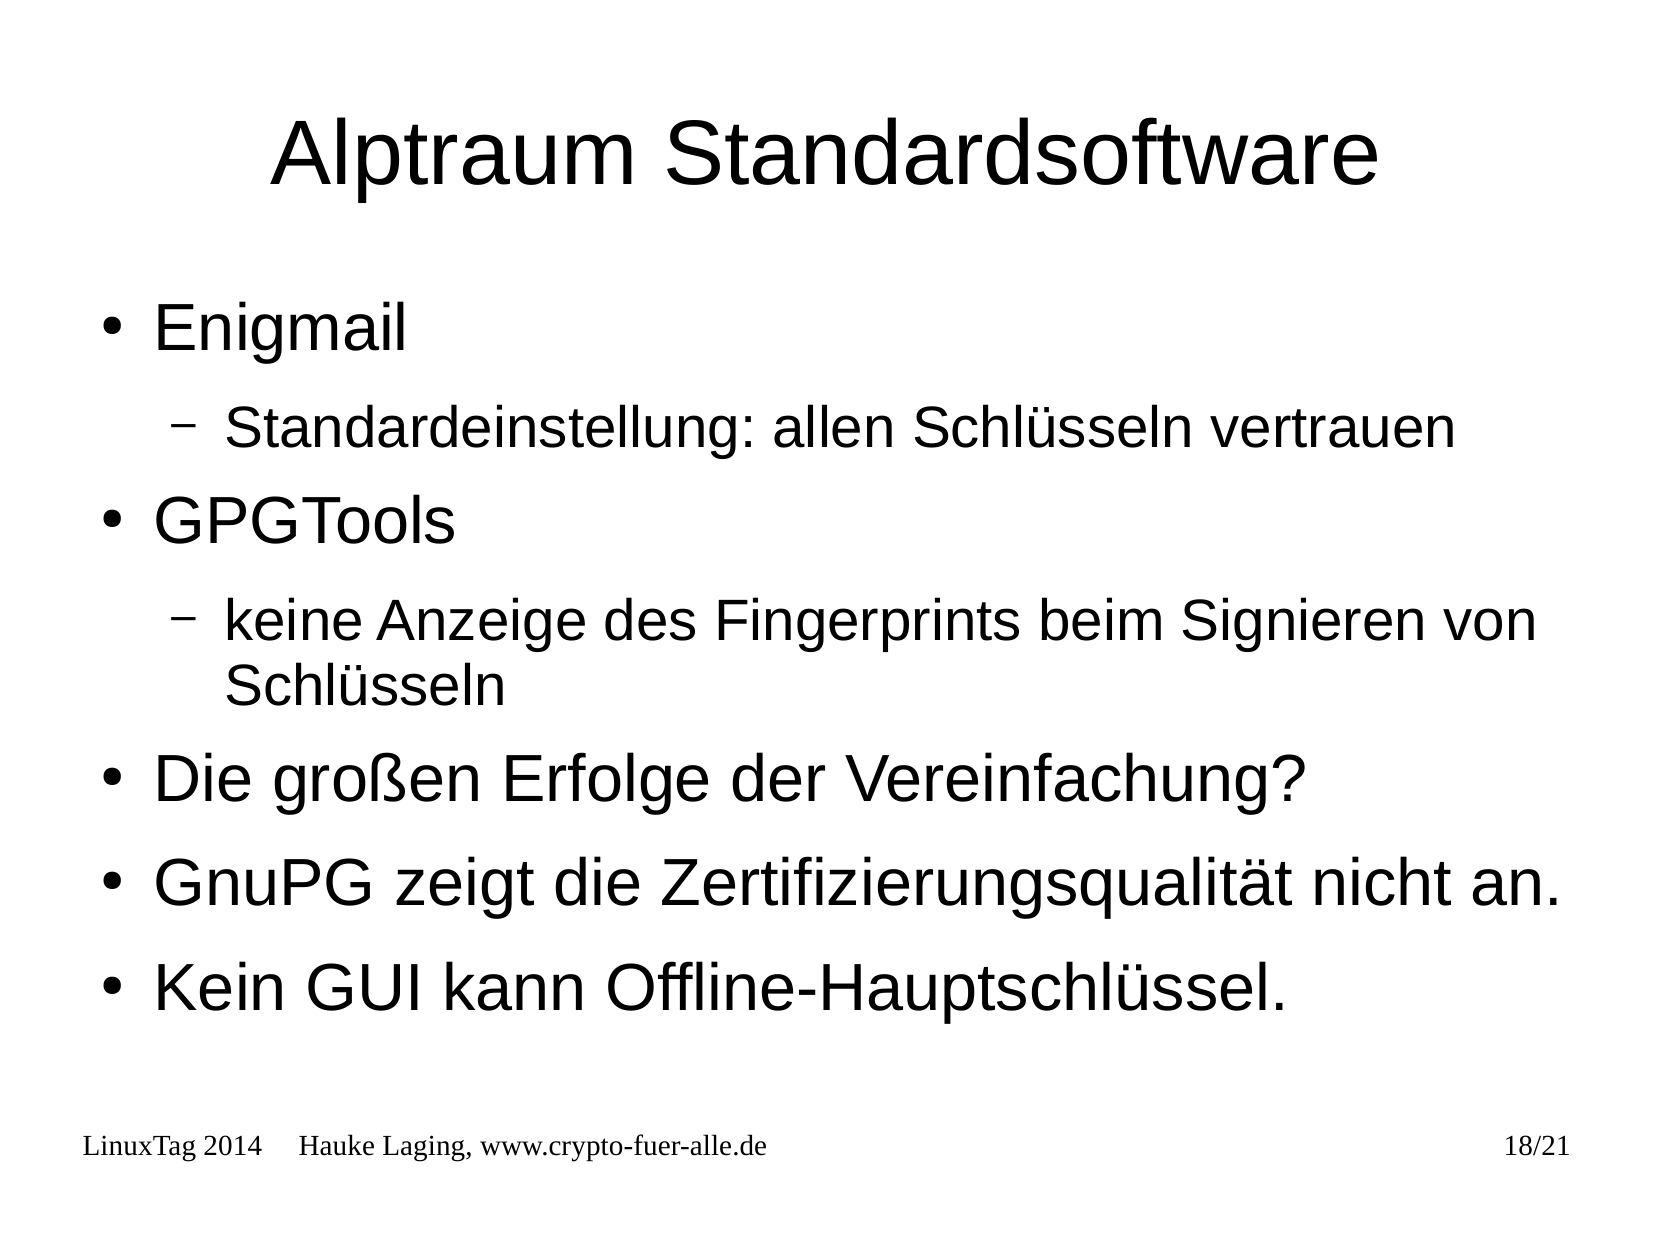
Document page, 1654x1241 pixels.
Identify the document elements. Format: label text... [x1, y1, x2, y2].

list Enigmail Standardeinstellung: allen Schlüsseln vertrauen GPGTools keine Anzeige des Fingerprints beim Signieren von Schlüsseln Die großen Erfolge der Vereinfachung? GnuPG zeigt die Zertifizierungsqualität nicht an. Kein GUI kann Offline-Hauptschlüssel. [82, 290, 1571, 1109]
title Alptraum Standardsoftware [82, 49, 1571, 257]
